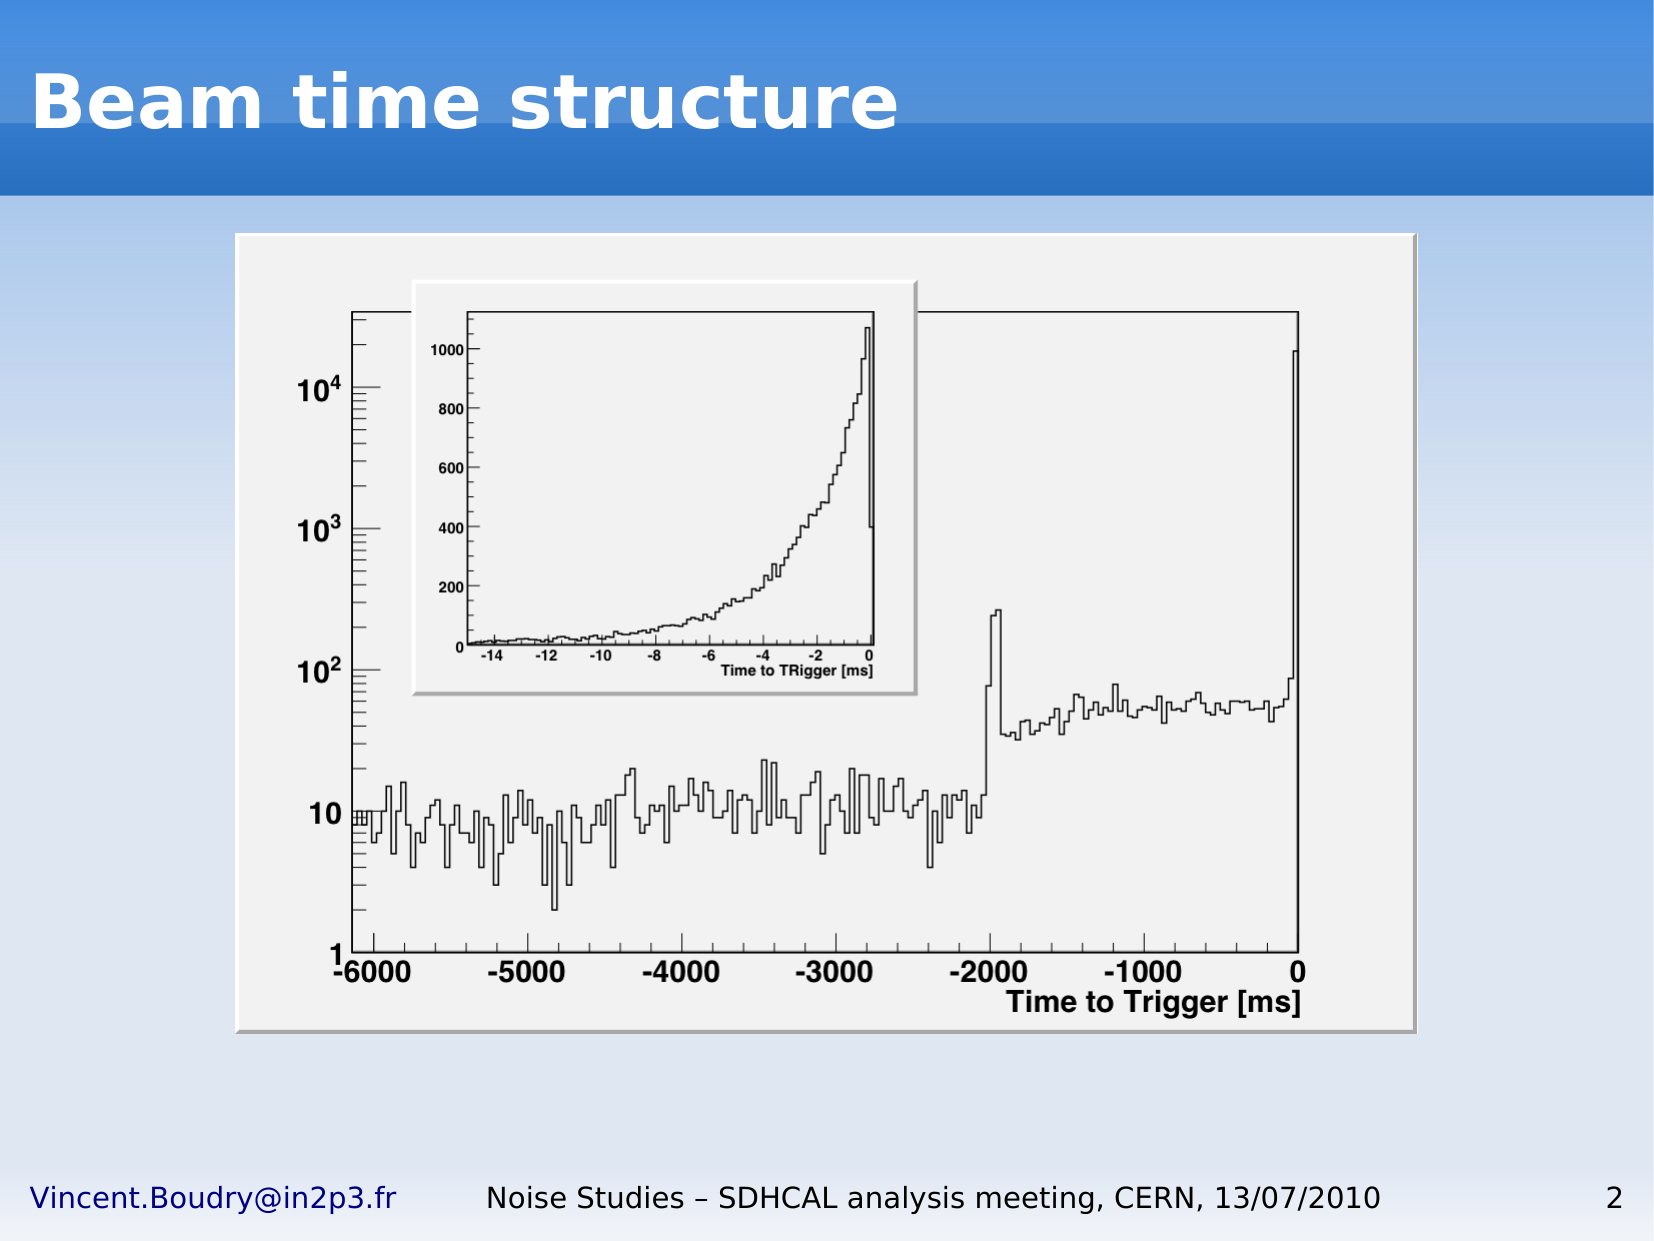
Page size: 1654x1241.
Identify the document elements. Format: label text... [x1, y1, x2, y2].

picture [0, 0, 1654, 1241]
title Beam time structure [29, 7, 1654, 200]
